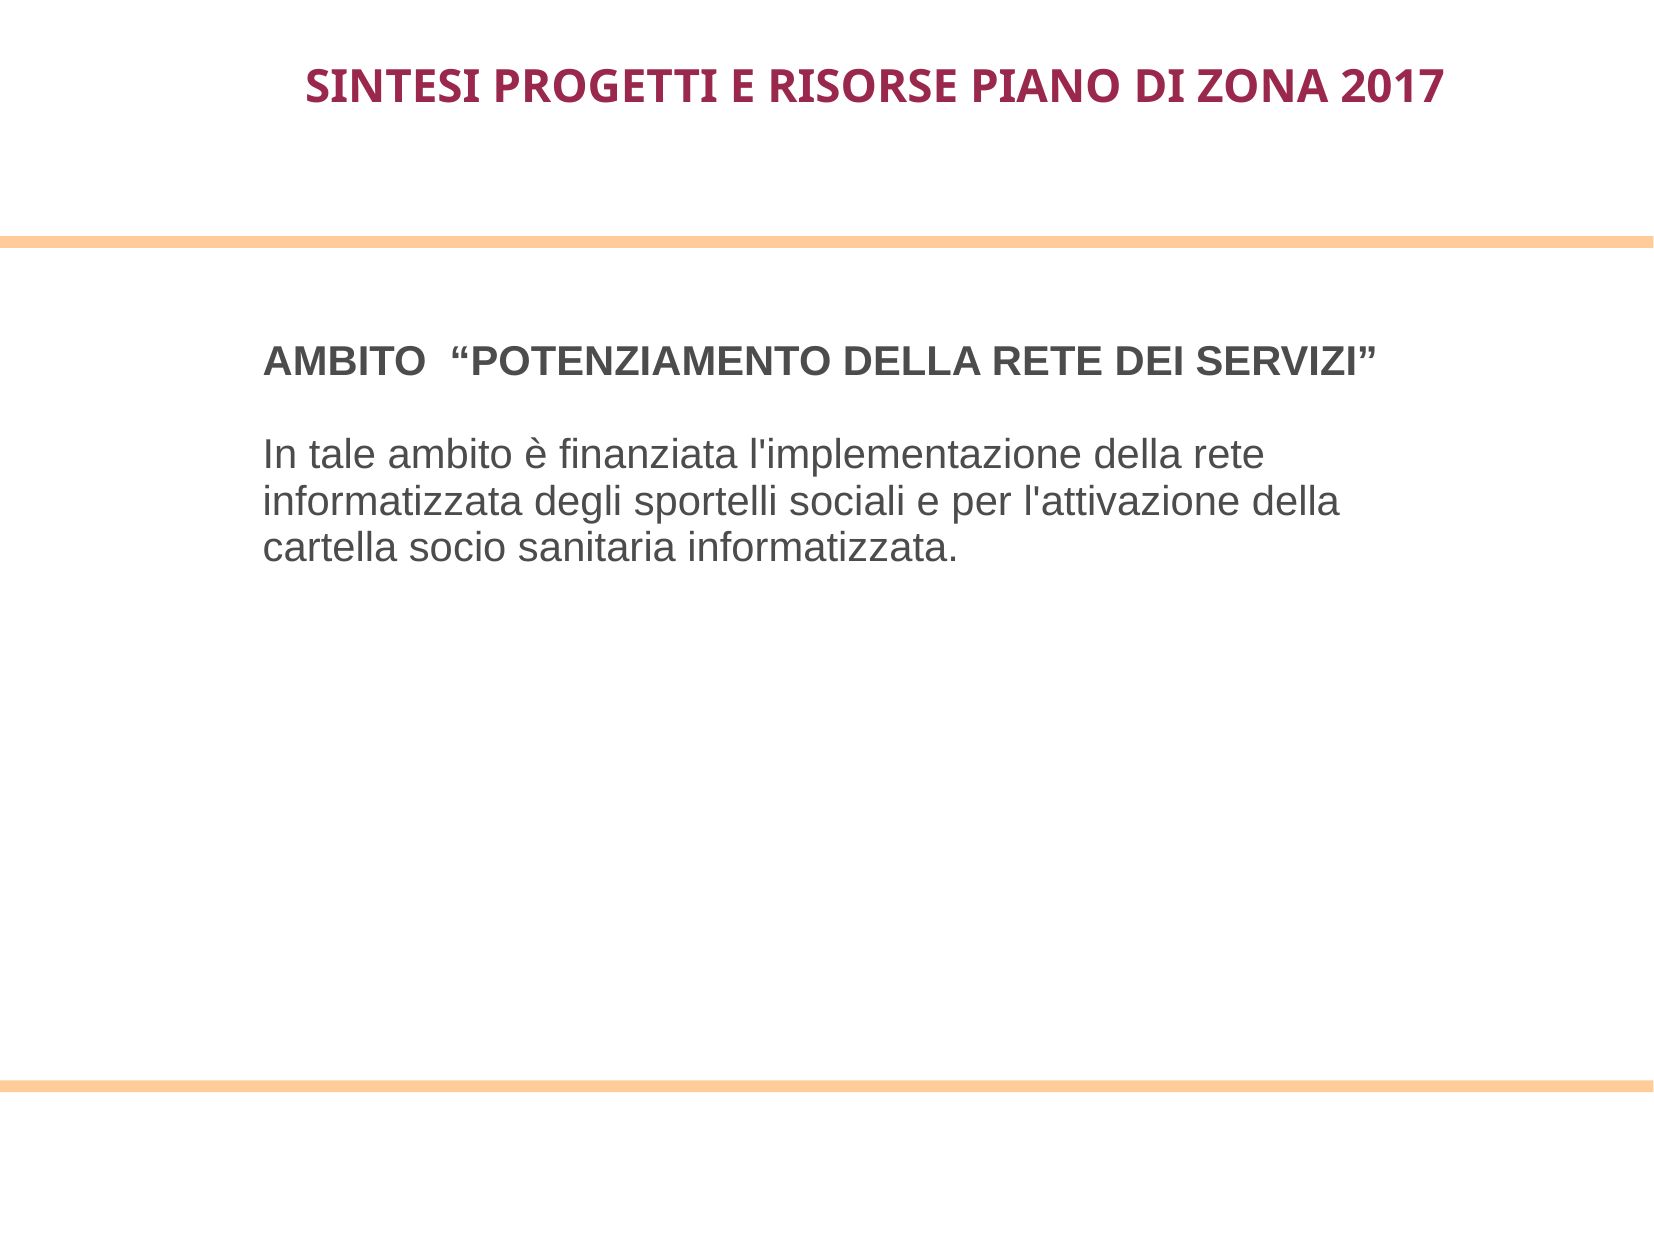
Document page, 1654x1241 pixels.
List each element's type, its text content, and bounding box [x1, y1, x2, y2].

text_box SINTESI PROGETTI E RISORSE PIANO DI ZONA 2017 [59, 23, 1619, 236]
text_box SINTESI PROGETTI E RISORSE PIANO DI ZONA 2017 [59, 248, 1619, 1077]
text_box [0, 1080, 1654, 1093]
text_box [0, 236, 1654, 248]
text_box AMBITO “POTENZIAMENTO DELLA RETE DEI SERVIZI” In tale ambito è finanziata l'implementazione della rete informatizzata degli sportelli sociali e per l'attivazione della cartella socio sanitaria informatizzata. [248, 330, 1406, 945]
